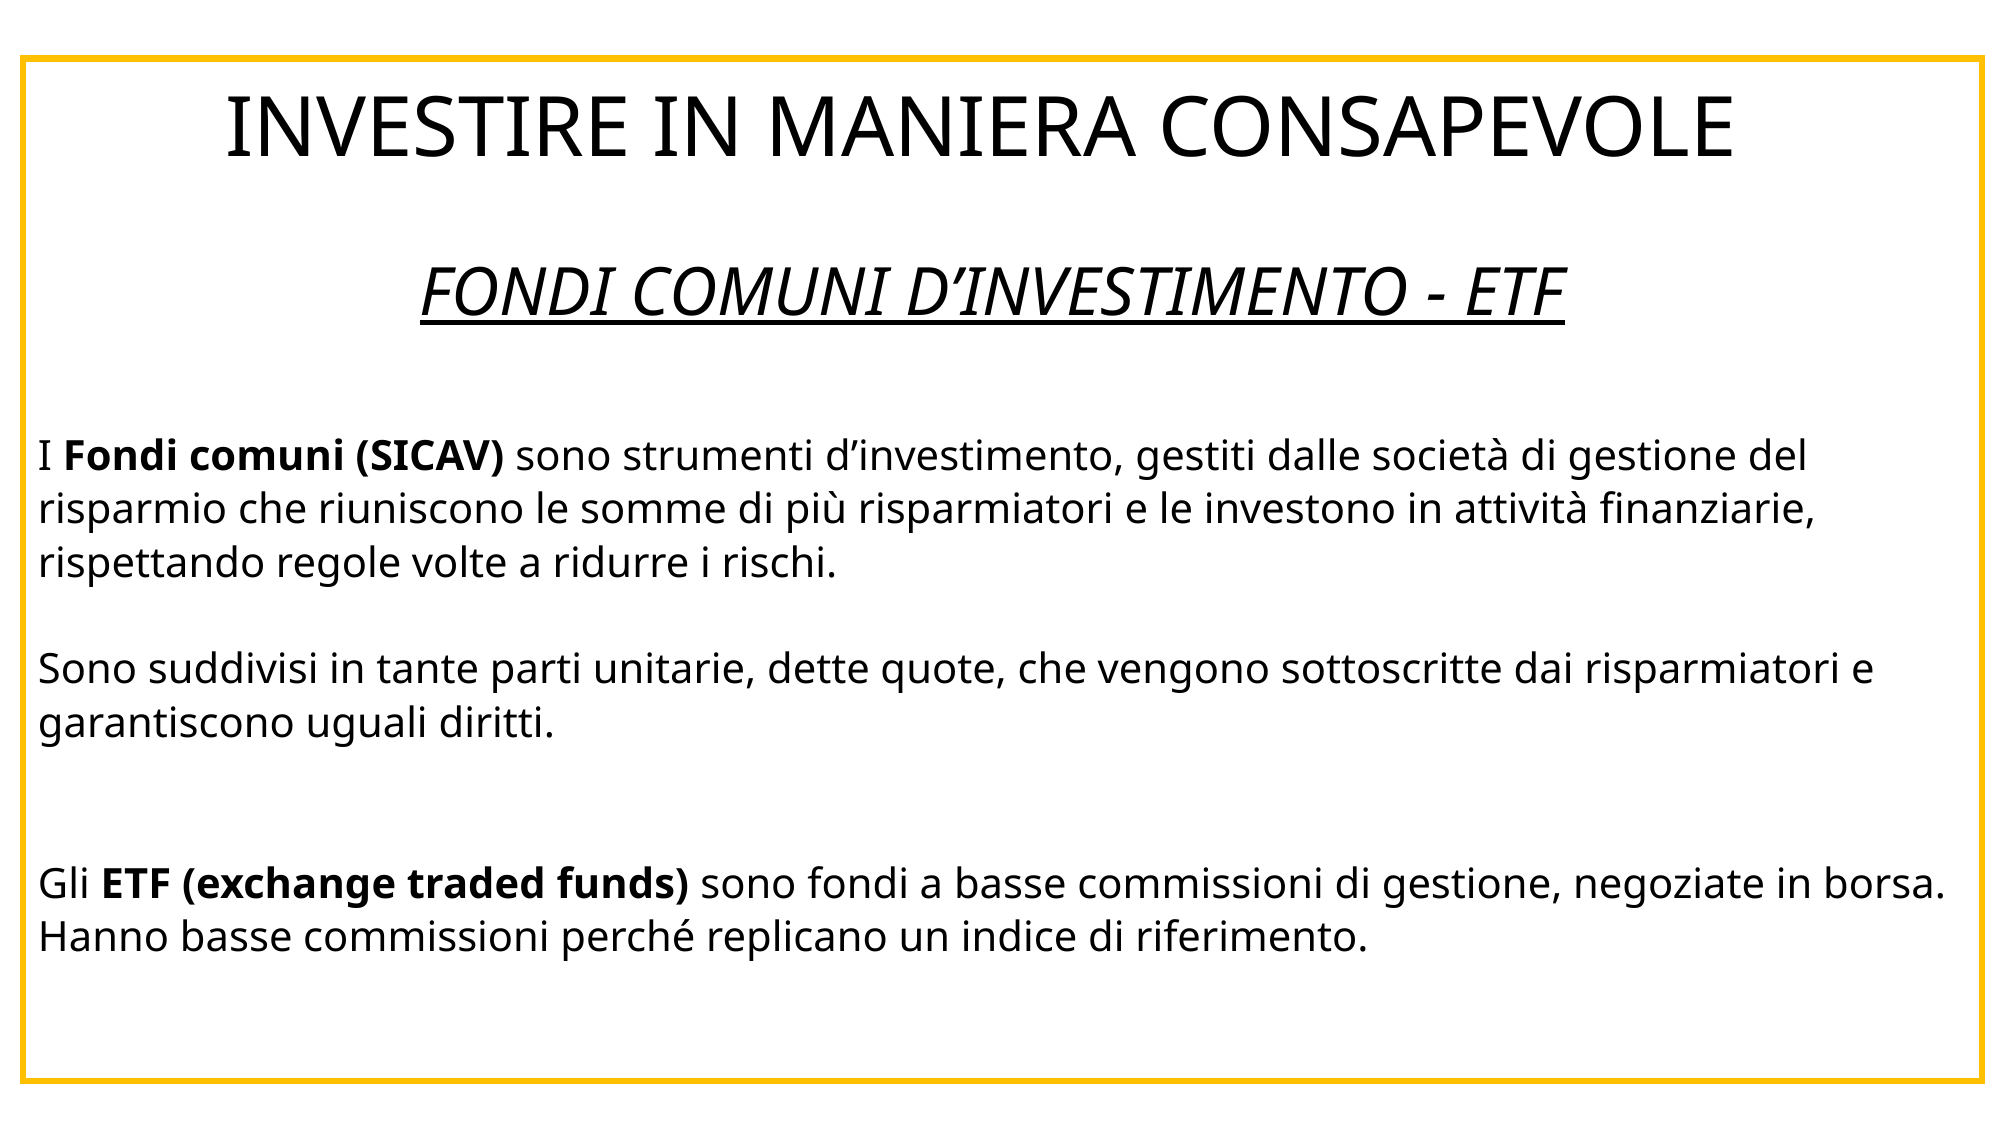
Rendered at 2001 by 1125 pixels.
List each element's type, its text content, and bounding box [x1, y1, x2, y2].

text_box INVESTIRE IN MANIERA CONSAPEVOLE FONDI COMUNI D’INVESTIMENTO - ETF I Fondi comuni (SICAV) sono strumenti d’investimento, gestiti dalle società di gestione del risparmio che riuniscono le somme di più risparmiatori e le investono in attività finanziarie, rispettando regole volte a ridurre i rischi. Sono suddivisi in tante parti unitarie, dette quote, che vengono sottoscritte dai risparmiatori e garantiscono uguali diritti. Gli ETF (exchange traded funds) sono fondi a basse commissioni di gestione, negoziate in borsa. Hanno basse commissioni perché replicano un indice di riferimento. [22, 58, 1983, 1082]
